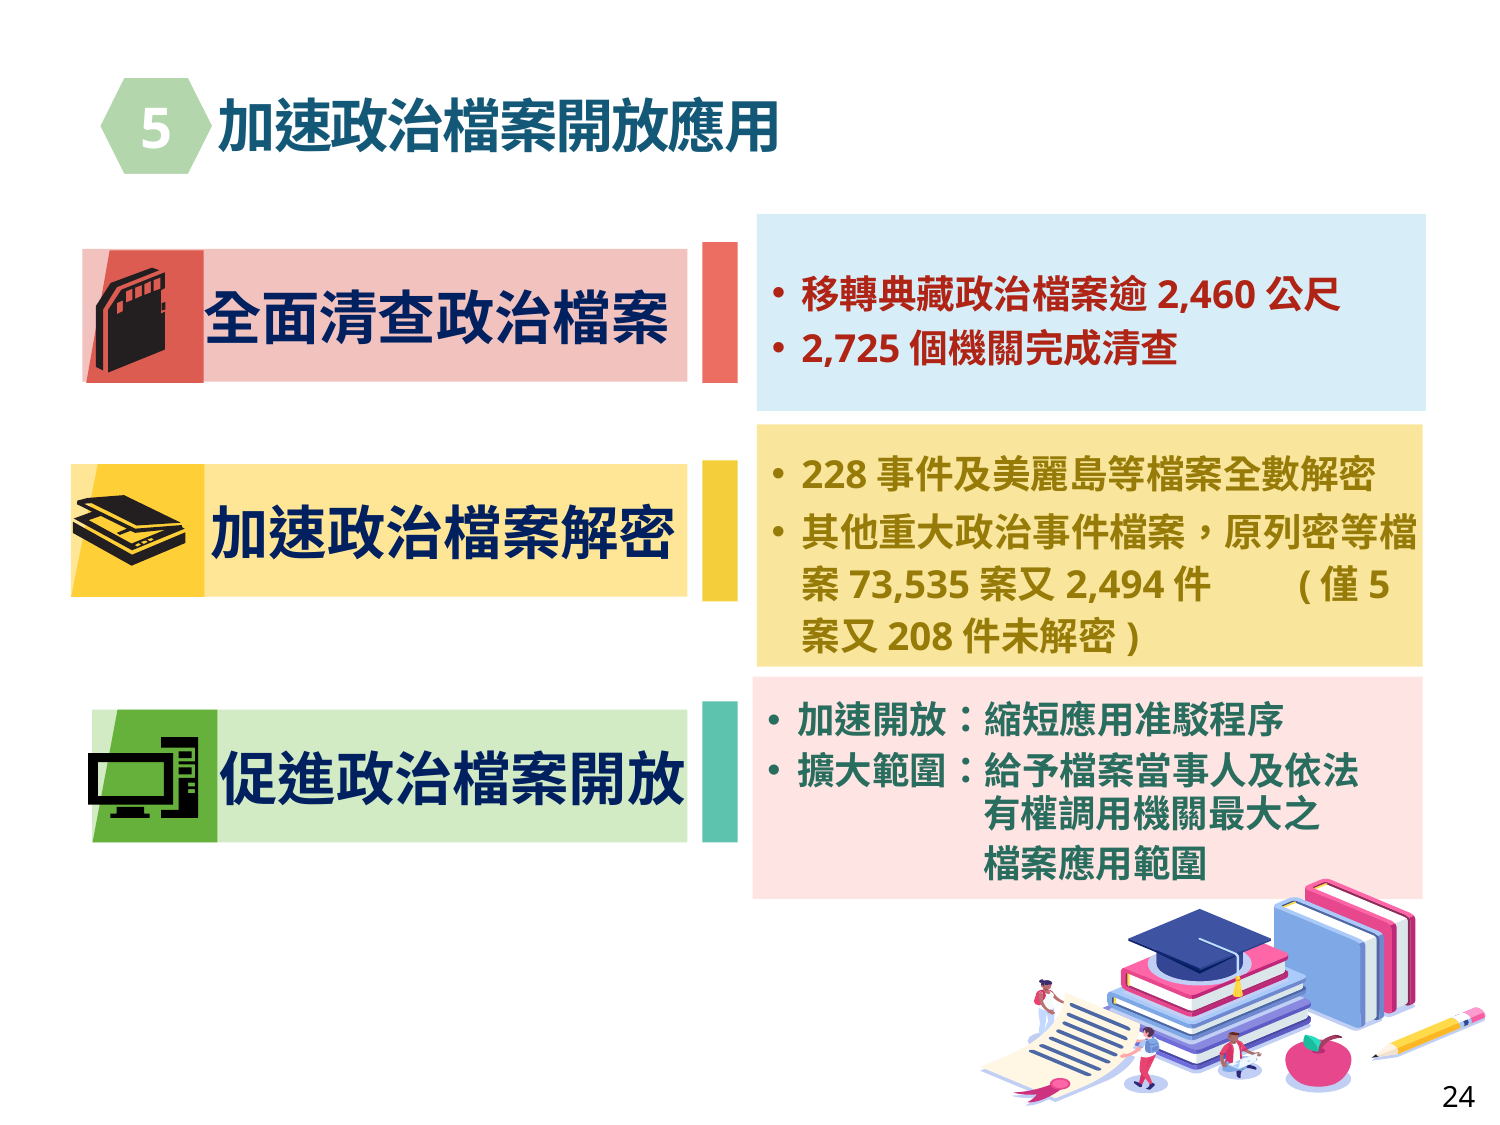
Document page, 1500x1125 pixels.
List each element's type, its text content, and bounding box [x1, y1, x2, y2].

text_box 加速政治檔案開放應用 [202, 73, 803, 176]
text_box 移轉典藏政治檔案逾2,460公尺 2,725個機關完成清查 [756, 254, 1423, 378]
text_box [702, 701, 738, 843]
text_box [702, 242, 738, 383]
text_box 加速政治檔案解密 [185, 496, 703, 567]
text_box 24 [1427, 1070, 1491, 1121]
text_box 加速開放：縮短應用准駁程序 擴大範圍：給予檔案當事人及依法 [752, 684, 1416, 800]
text_box 有權調用機關最大之檔案應用範圍 [968, 777, 1349, 893]
text_box 5 [98, 76, 214, 176]
text_box 促進政治檔案開放 [199, 742, 720, 813]
text_box [702, 460, 738, 602]
text_box [756, 213, 1426, 411]
text_box [70, 464, 688, 597]
text_box [1285, 1034, 1352, 1093]
text_box [88, 709, 688, 843]
text_box 228事件及美麗島等檔案全數解密 其他重大政治事件檔案，原列密等檔案73,535案又2,494件 (僅5案又208件未解密) [756, 436, 1434, 666]
text_box [756, 424, 1423, 436]
text_box [1371, 1007, 1486, 1061]
text_box 全面清查政治檔案 [185, 281, 688, 352]
text_box [82, 248, 688, 383]
text_box [752, 676, 1423, 1106]
